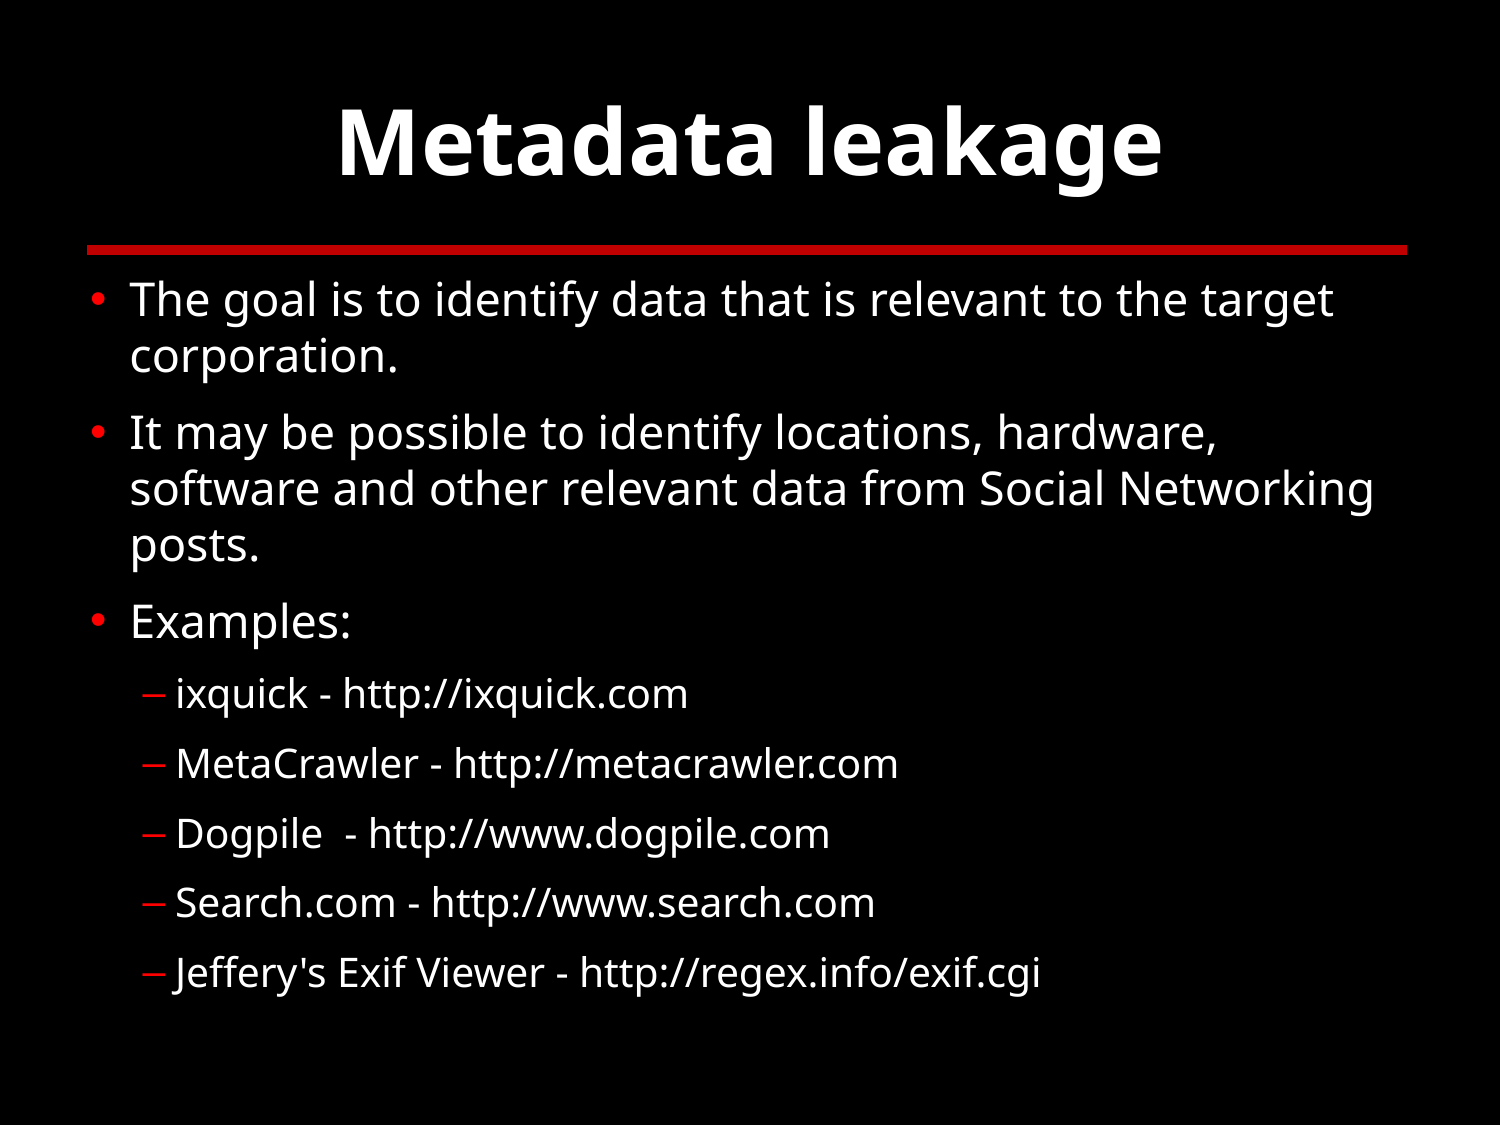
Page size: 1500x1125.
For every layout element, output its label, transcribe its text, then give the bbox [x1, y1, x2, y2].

title Metadata leakage [75, 45, 1425, 233]
list The goal is to identify data that is relevant to the target corporation. It may be possible to identify locations, hardware, software and other relevant data from Social Networking posts. Examples: ixquick - http://ixquick.com MetaCrawler - http://metacrawler.com Dogpile - http://www.dogpile.com Search.com - http://www.search.com Jeffery's Exif Viewer - http://regex.info/exif.cgi [75, 262, 1425, 1005]
